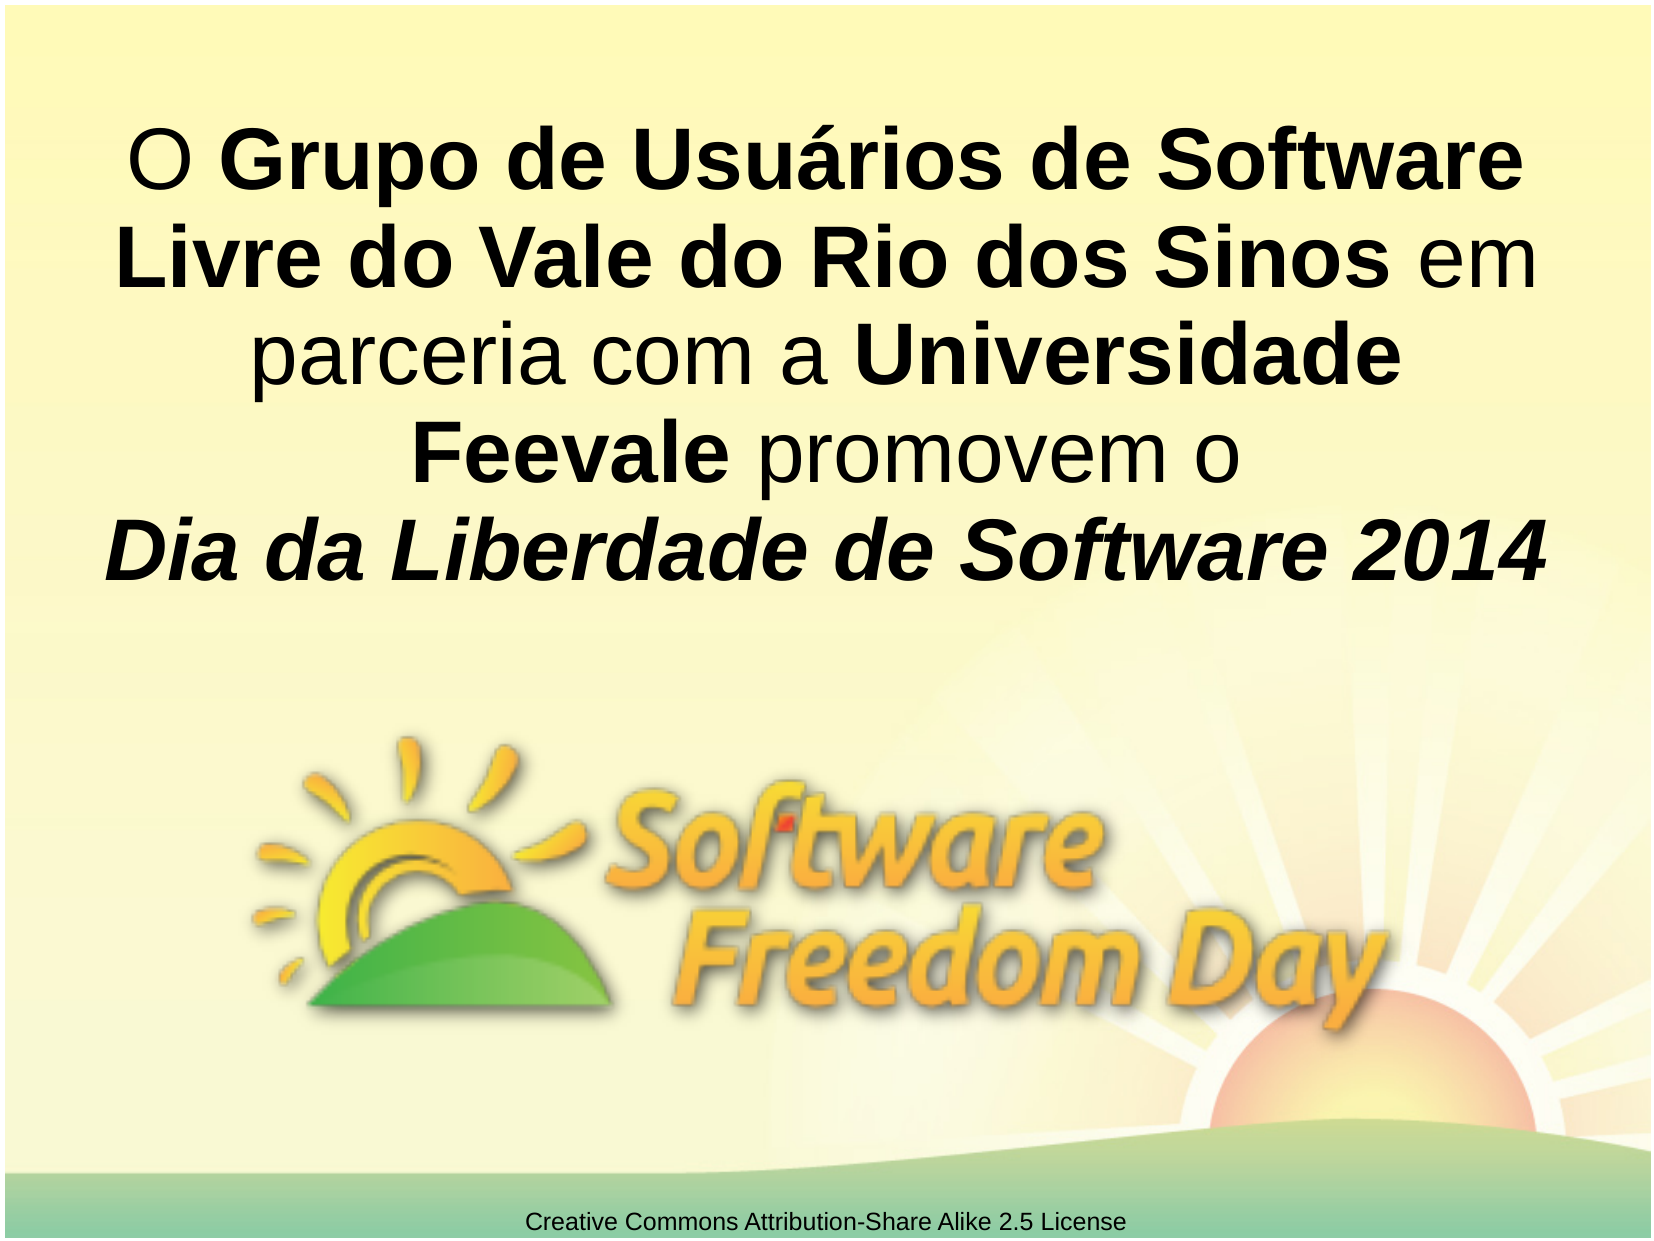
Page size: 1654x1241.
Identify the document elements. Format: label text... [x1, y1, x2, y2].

picture [5, 5, 1651, 1238]
subtitle O Grupo de Usuários de Software Livre do Vale do Rio dos Sinos em parceria com a Universidade Feevale promovem o Dia da Liberdade de Software 2014 [82, 59, 1571, 650]
